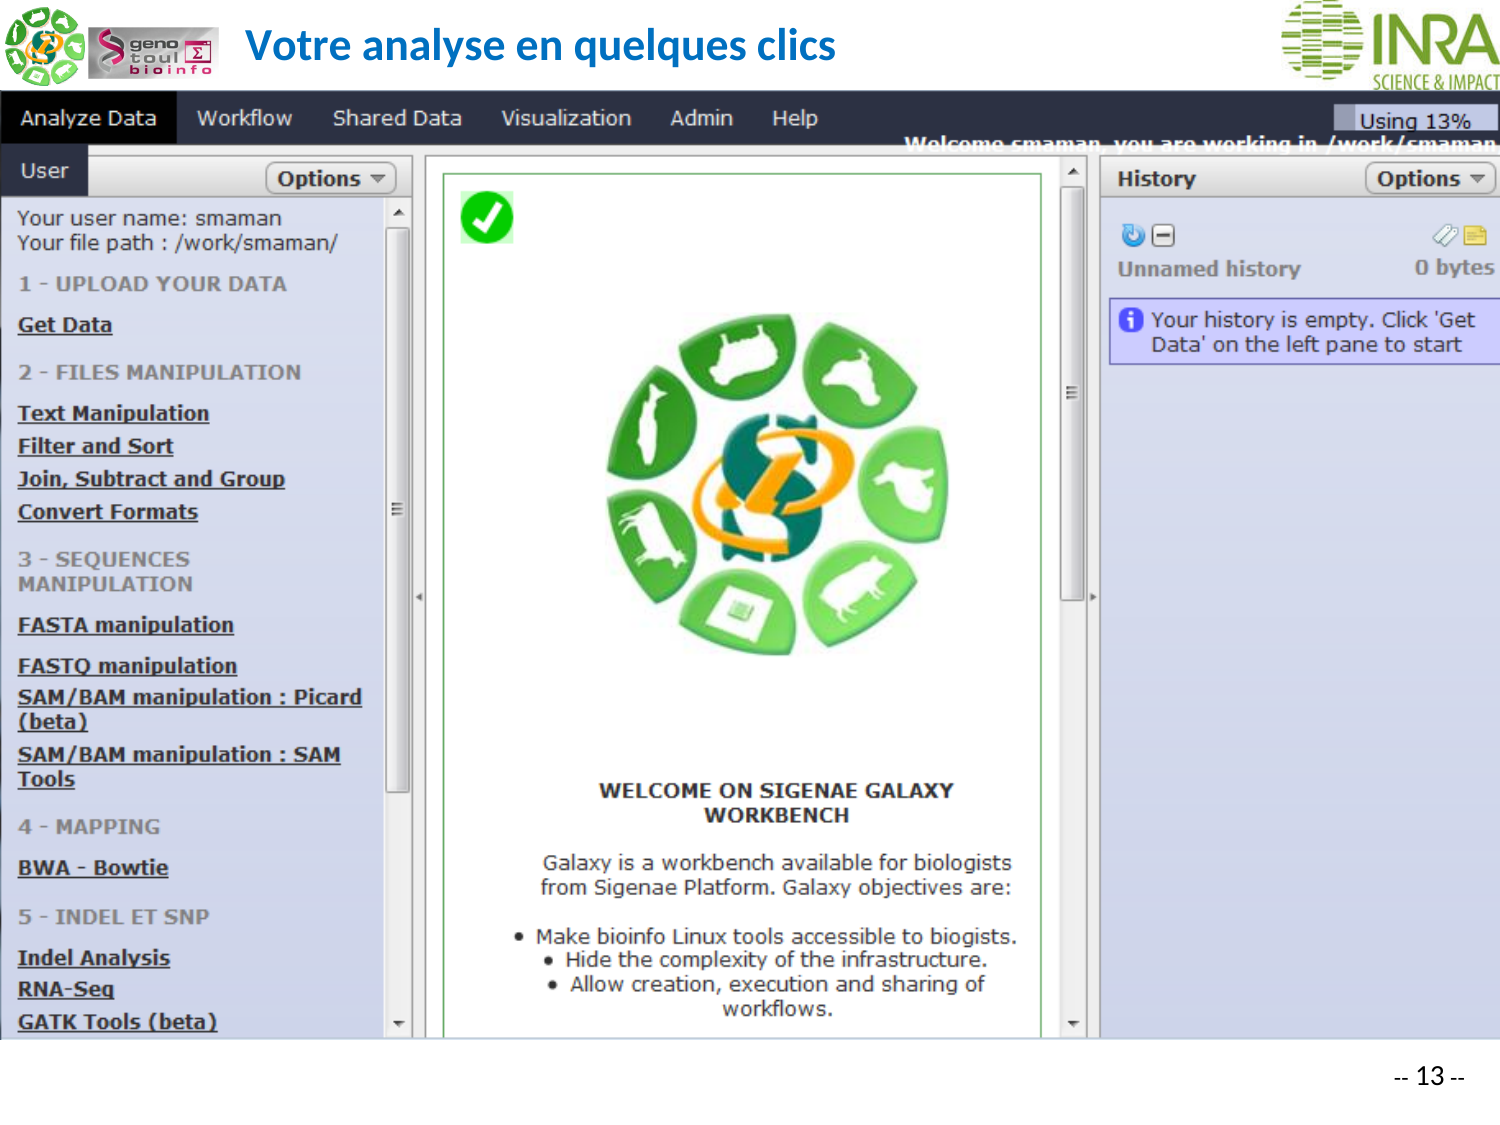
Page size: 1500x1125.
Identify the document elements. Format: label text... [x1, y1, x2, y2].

text_box Votre analyse en quelques clics [230, 19, 1400, 90]
picture [88, 27, 219, 79]
picture [0, 0, 1500, 1040]
picture [5, 7, 85, 86]
